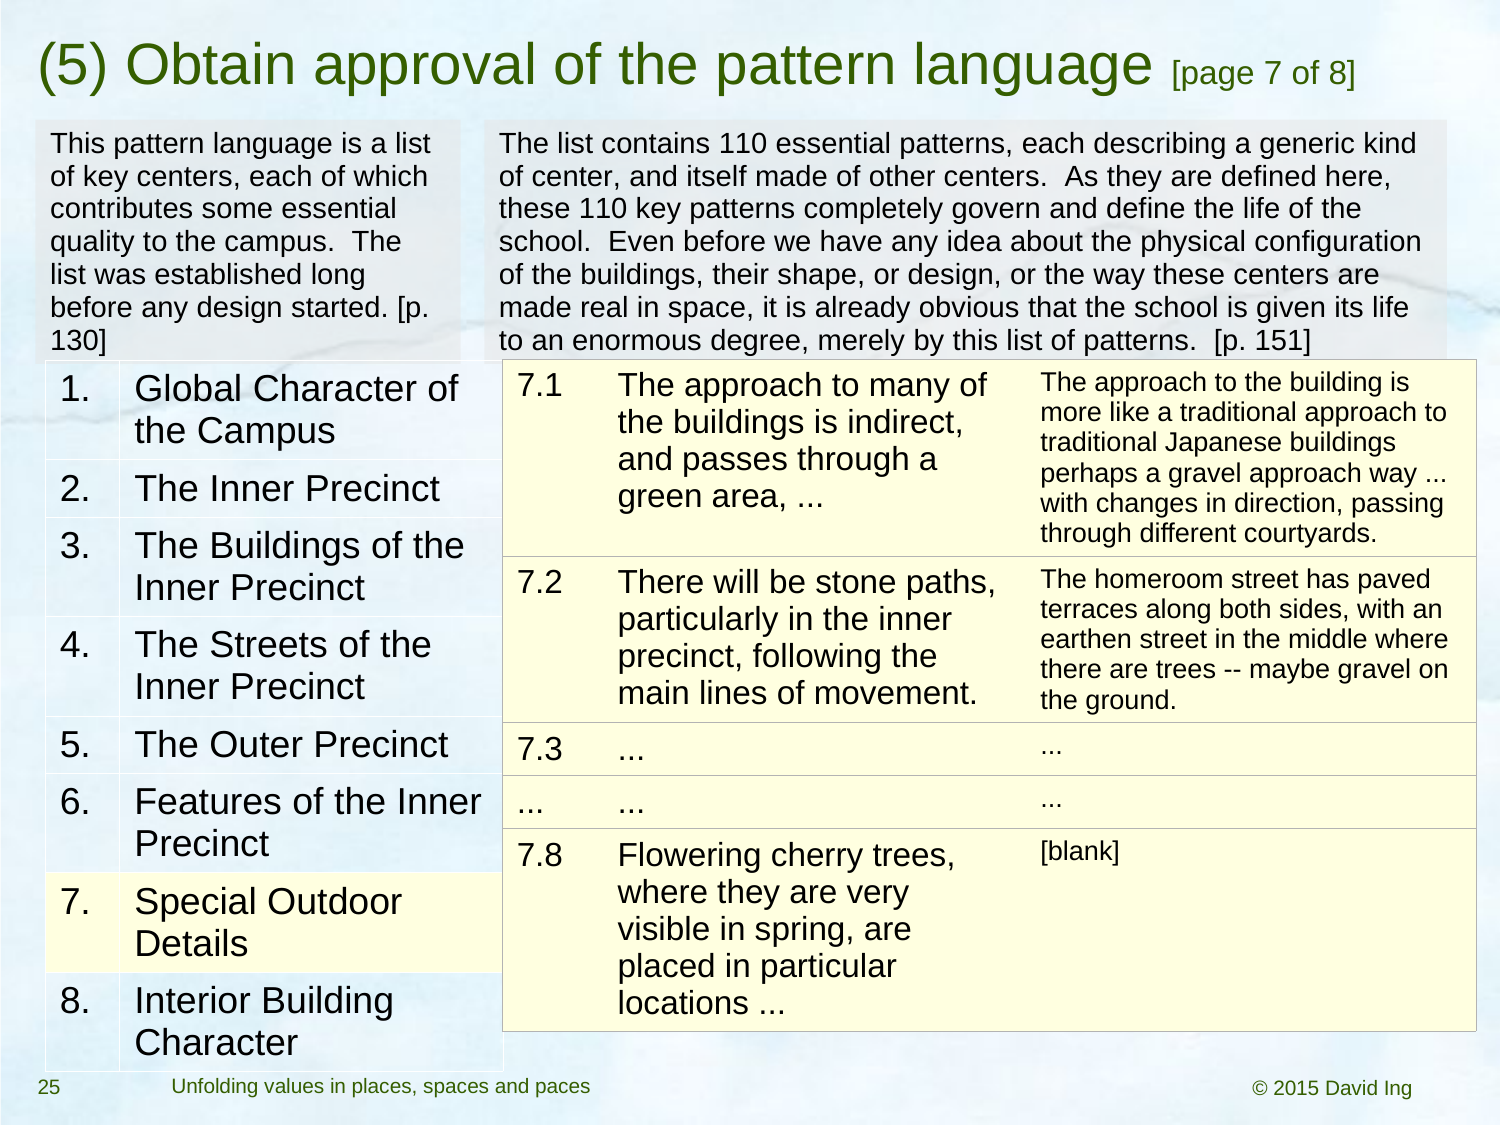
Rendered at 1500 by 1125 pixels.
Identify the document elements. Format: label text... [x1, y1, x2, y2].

picture [0, 0, 1500, 1125]
table_cell Features of the Inner Precinct [120, 774, 502, 872]
table_cell ... [603, 723, 1026, 775]
table_header 1. [46, 361, 119, 459]
table_cell The homeroom street has paved terraces along both sides, with an earthen street in the middle where there are trees -- maybe gravel on the ground. [1026, 557, 1476, 722]
table_header 7.1 [503, 360, 603, 556]
table_cell ... [603, 776, 1026, 828]
table_cell ... [1026, 723, 1476, 775]
table_cell There will be stone paths, particularly in the inner precinct, following the main lines of movement. [603, 557, 1026, 722]
title (5) Obtain approval of the pattern language [page 7 of 8] [37, 37, 1463, 236]
table_cell 7. [46, 873, 119, 972]
table_cell 4. [46, 617, 119, 716]
table_cell 8. [46, 973, 119, 1071]
table_cell The Buildings of the Inner Precinct [120, 518, 502, 616]
table_cell 5. [46, 717, 119, 773]
table_cell 7.3 [503, 723, 603, 775]
table_header Global Character of the Campus [120, 361, 502, 459]
table_cell 6. [46, 774, 119, 872]
table_cell The Inner Precinct [120, 460, 502, 517]
text_box The list contains 110 essential patterns, each describing a generic kind of center, and itself made of other centers. As they are defined here, these 110 key patterns completely govern and define the life of the school. Even before we have any idea about the physical configuration of the buildings, their shape, or design, or the way these centers are made real in space, it is already obvious that the school is given its life to an enormous degree, merely by this list of patterns. [p. 151] [484, 119, 1447, 360]
table_cell Flowering cherry trees, where they are very visible in spring, are placed in particular locations ... [603, 829, 1026, 1031]
table_cell ... [503, 776, 603, 828]
table_header The approach to the building is more like a traditional approach to traditional Japanese buildings perhaps a gravel approach way ... with changes in direction, passing through different courtyards. [1026, 360, 1476, 556]
table_cell [blank] [1026, 829, 1476, 1031]
text_box This pattern language is a list of key centers, each of which contributes some essential quality to the campus. The list was established long before any design started. [p. 130] [35, 119, 461, 364]
table_header The approach to many of the buildings is indirect, and passes through a green area, ... [603, 360, 1026, 556]
table_cell 7.8 [503, 829, 603, 1031]
table_cell 3. [46, 518, 119, 616]
table_cell Interior Building Character [120, 973, 503, 1071]
table_cell 2. [46, 460, 119, 517]
table_cell ... [1026, 776, 1476, 828]
table_cell 7.2 [503, 557, 603, 722]
table_cell Special Outdoor Details [120, 873, 502, 972]
table_cell The Outer Precinct [120, 717, 502, 773]
table_cell The Streets of the Inner Precinct [120, 617, 502, 716]
